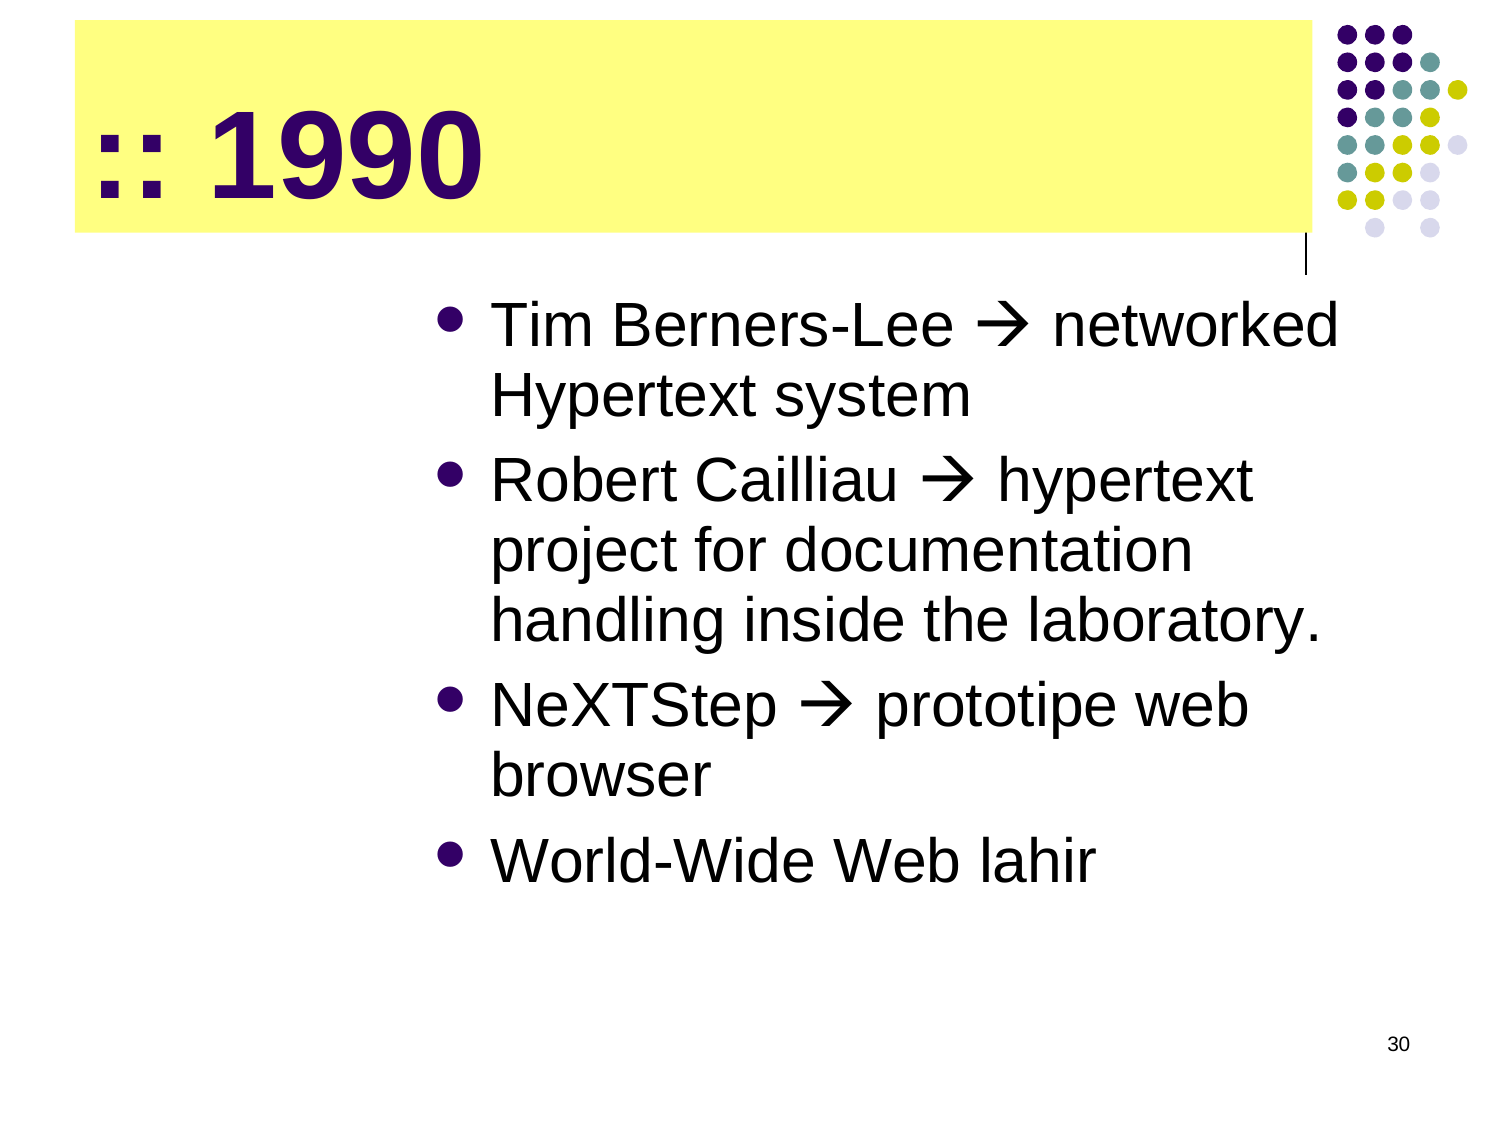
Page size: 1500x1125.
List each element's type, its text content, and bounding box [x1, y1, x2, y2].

title :: 1990 [74, 20, 1313, 233]
list Tim Berners-Lee  networked Hypertext system Robert Cailliau  hypertext project for documentation handling inside the laboratory. NeXTStep  prototipe web browser World-Wide Web lahir [419, 282, 1426, 1006]
